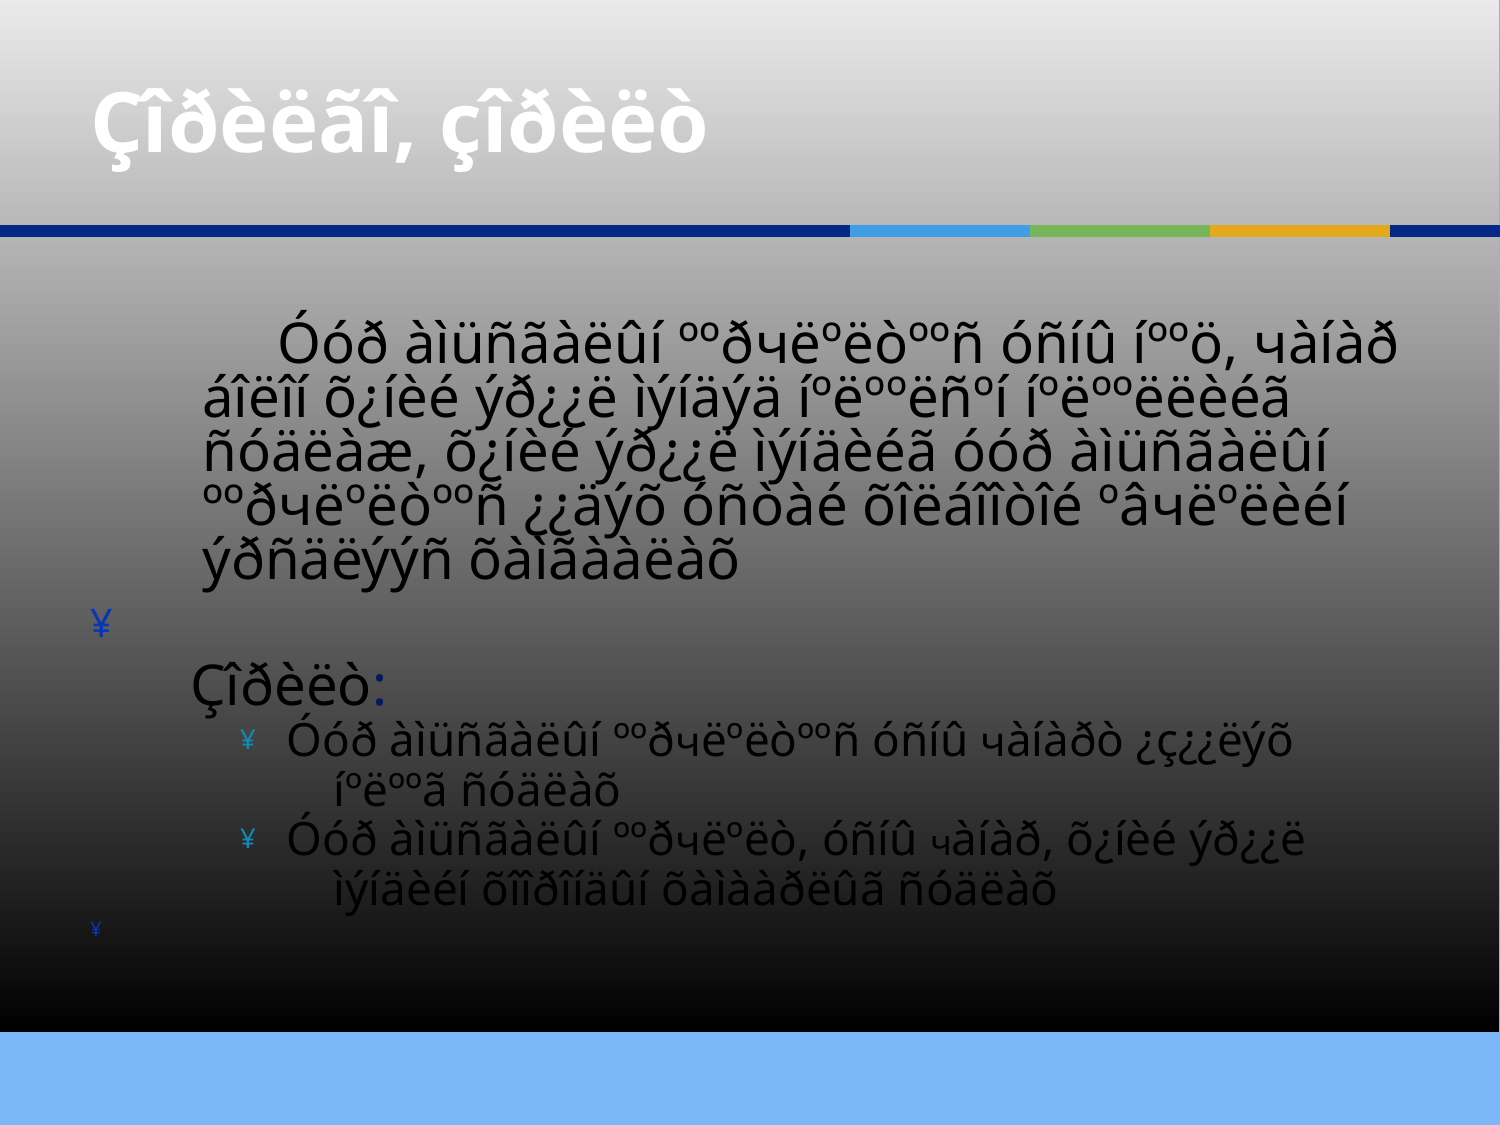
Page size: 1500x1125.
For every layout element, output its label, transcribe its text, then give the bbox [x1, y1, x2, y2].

list Óóð àìüñãàëûí ººðчëºëòººñ óñíû íººö, чàíàð áîëîí õ¿íèé ýð¿¿ë ìýíäýä íºëººëñºí íºëººëëèéã ñóäëàæ, õ¿íèé ýð¿¿ë ìýíäèéã óóð àìüñãàëûí ººðчëºëòººñ ¿¿äýõ óñòàé õîëáîîòîé ºâчëºëèéí ýðñäëýýñ õàìãààëàõ Çîðèëò: Óóð àìüñãàëûí ººðчëºëòººñ óñíû чàíàðò ¿ç¿¿ëýõ íºëººã ñóäëàõ Óóð àìüñãàëûí ººðчëºëò, óñíû чàíàð, õ¿íèé ýð¿¿ë ìýíäèéí õîîðîíäûí õàìààðëûã ñóäëàõ [75, 246, 1426, 1006]
title Çîðèëãî, çîðèëò [75, 24, 1426, 213]
